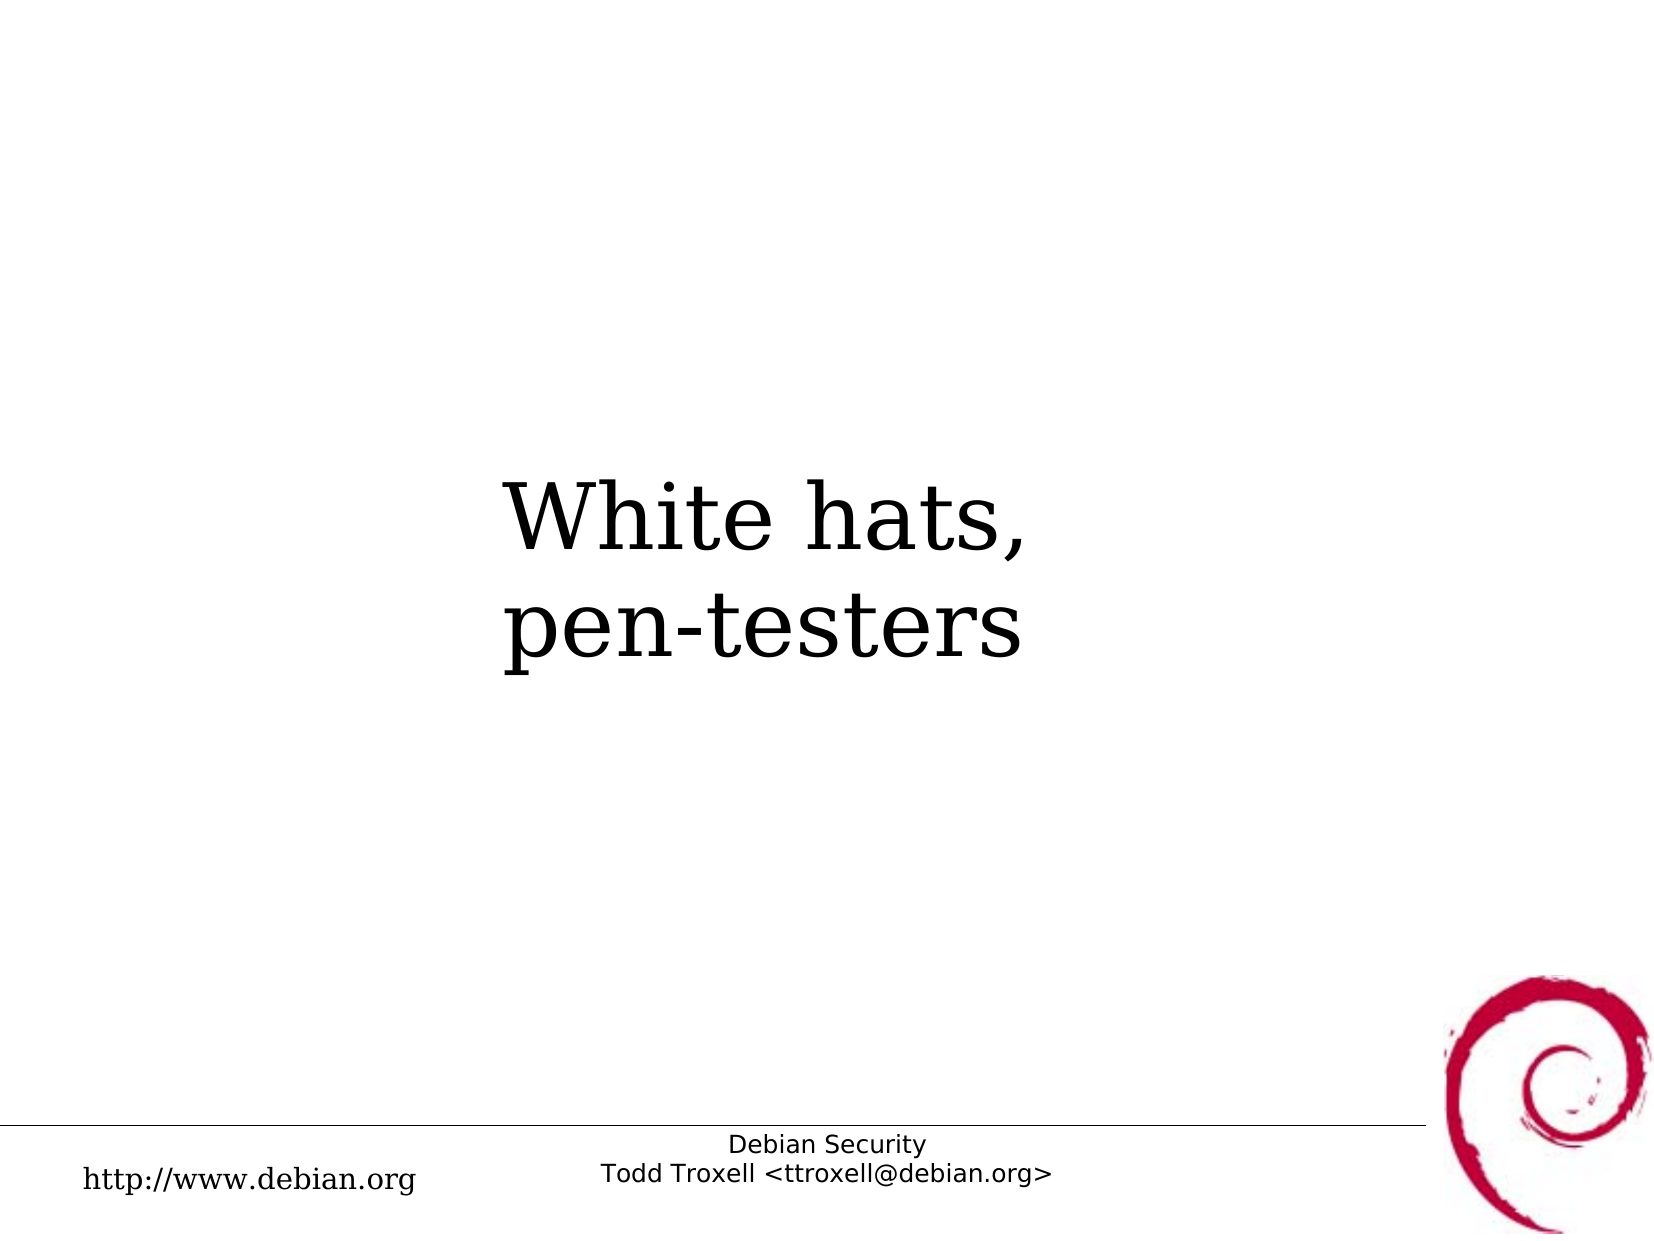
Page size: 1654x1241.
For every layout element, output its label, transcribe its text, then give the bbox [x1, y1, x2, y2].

text_box White hats, pen-testers [487, 457, 1163, 686]
picture [1443, 975, 1654, 1234]
